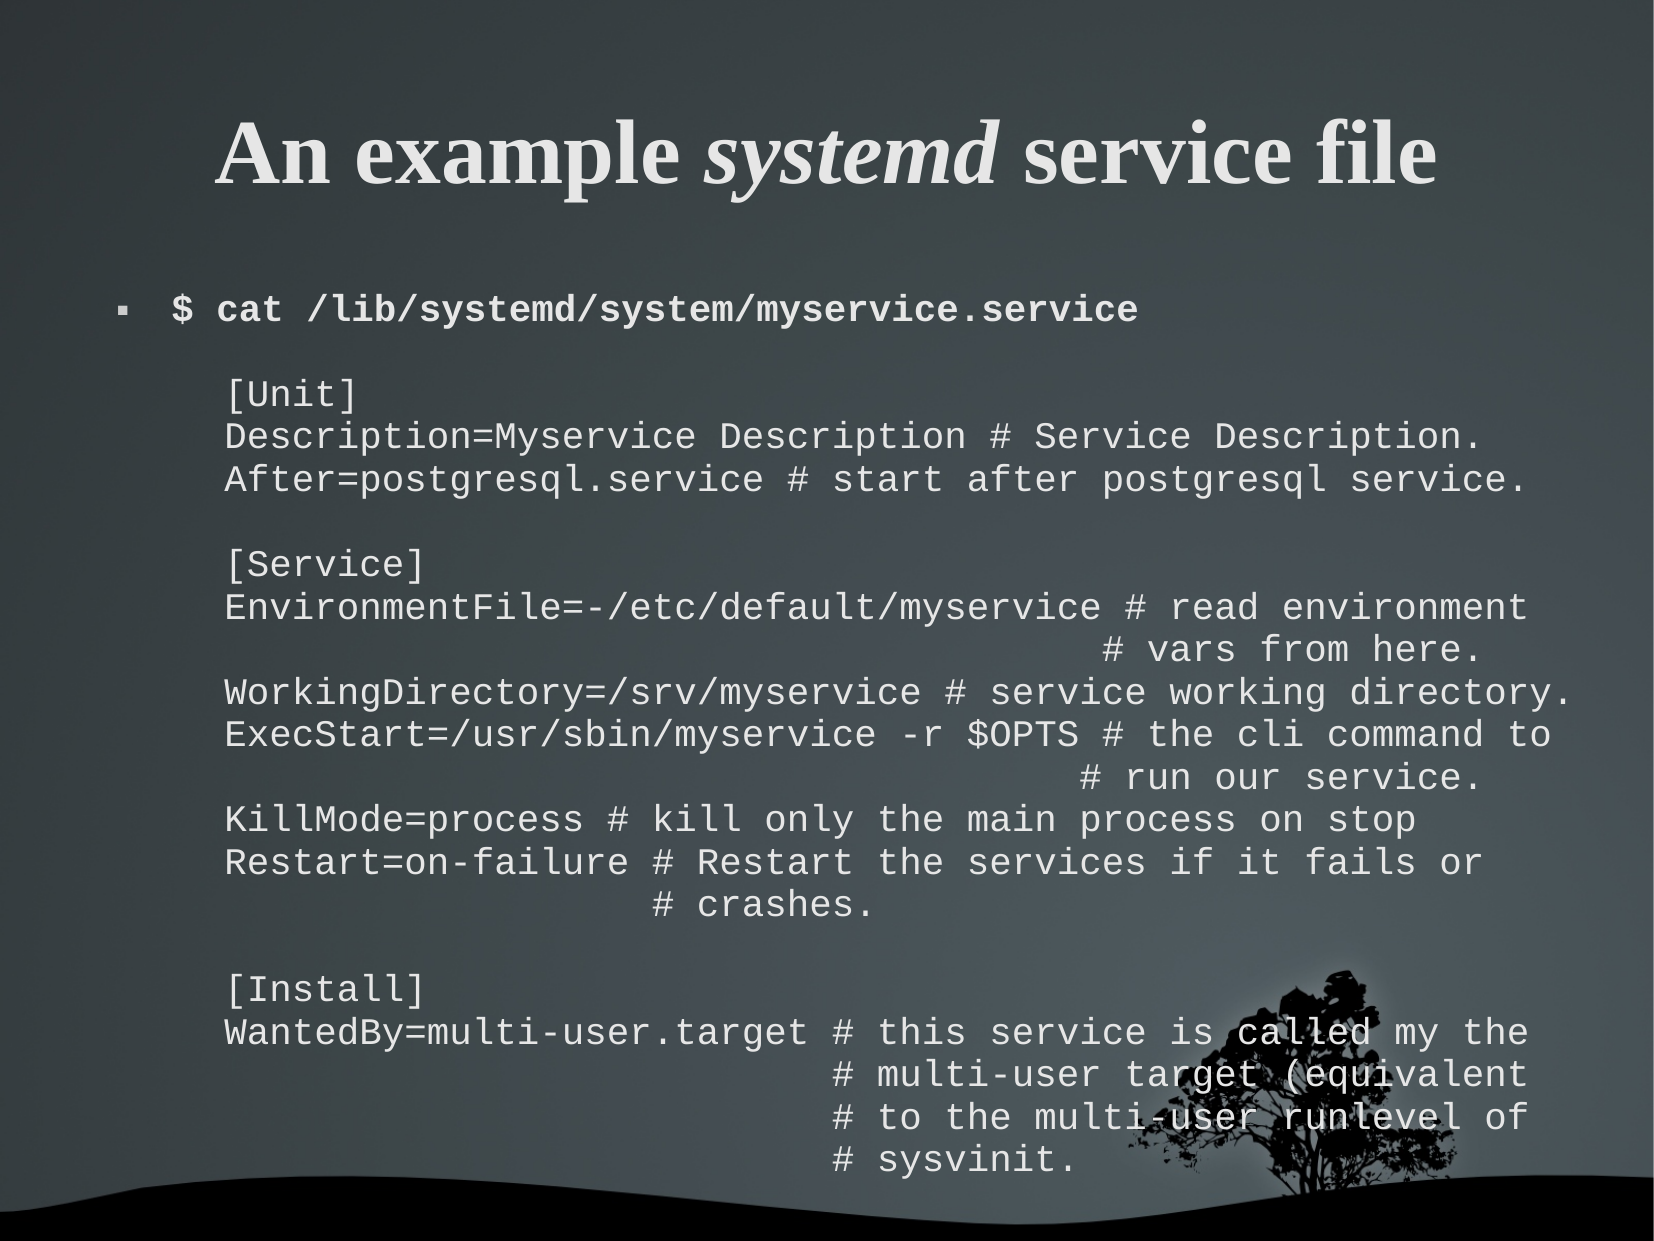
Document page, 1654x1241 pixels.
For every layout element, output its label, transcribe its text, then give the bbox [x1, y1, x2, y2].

picture [0, 0, 1654, 1241]
list $ cat /lib/systemd/system/myservice.service [Unit] Description=Myservice Description # Service Description. After=postgresql.service # start after postgresql service. [Service] EnvironmentFile=-/etc/default/myservice # read environment # vars from here. WorkingDirectory=/srv/myservice # service working directory. ExecStart=/usr/sbin/myservice -r $OPTS # the cli command to # run our service. KillMode=process # kill only the main process on stop Restart=on-failure # Restart the services if it fails or # crashes. [Install] WantedBy=multi-user.target # this service is called my the # multi-user target (equivalent # to the multi-user runlevel of # sysvinit. [82, 290, 1594, 1241]
title An example systemd service file [82, 49, 1571, 257]
